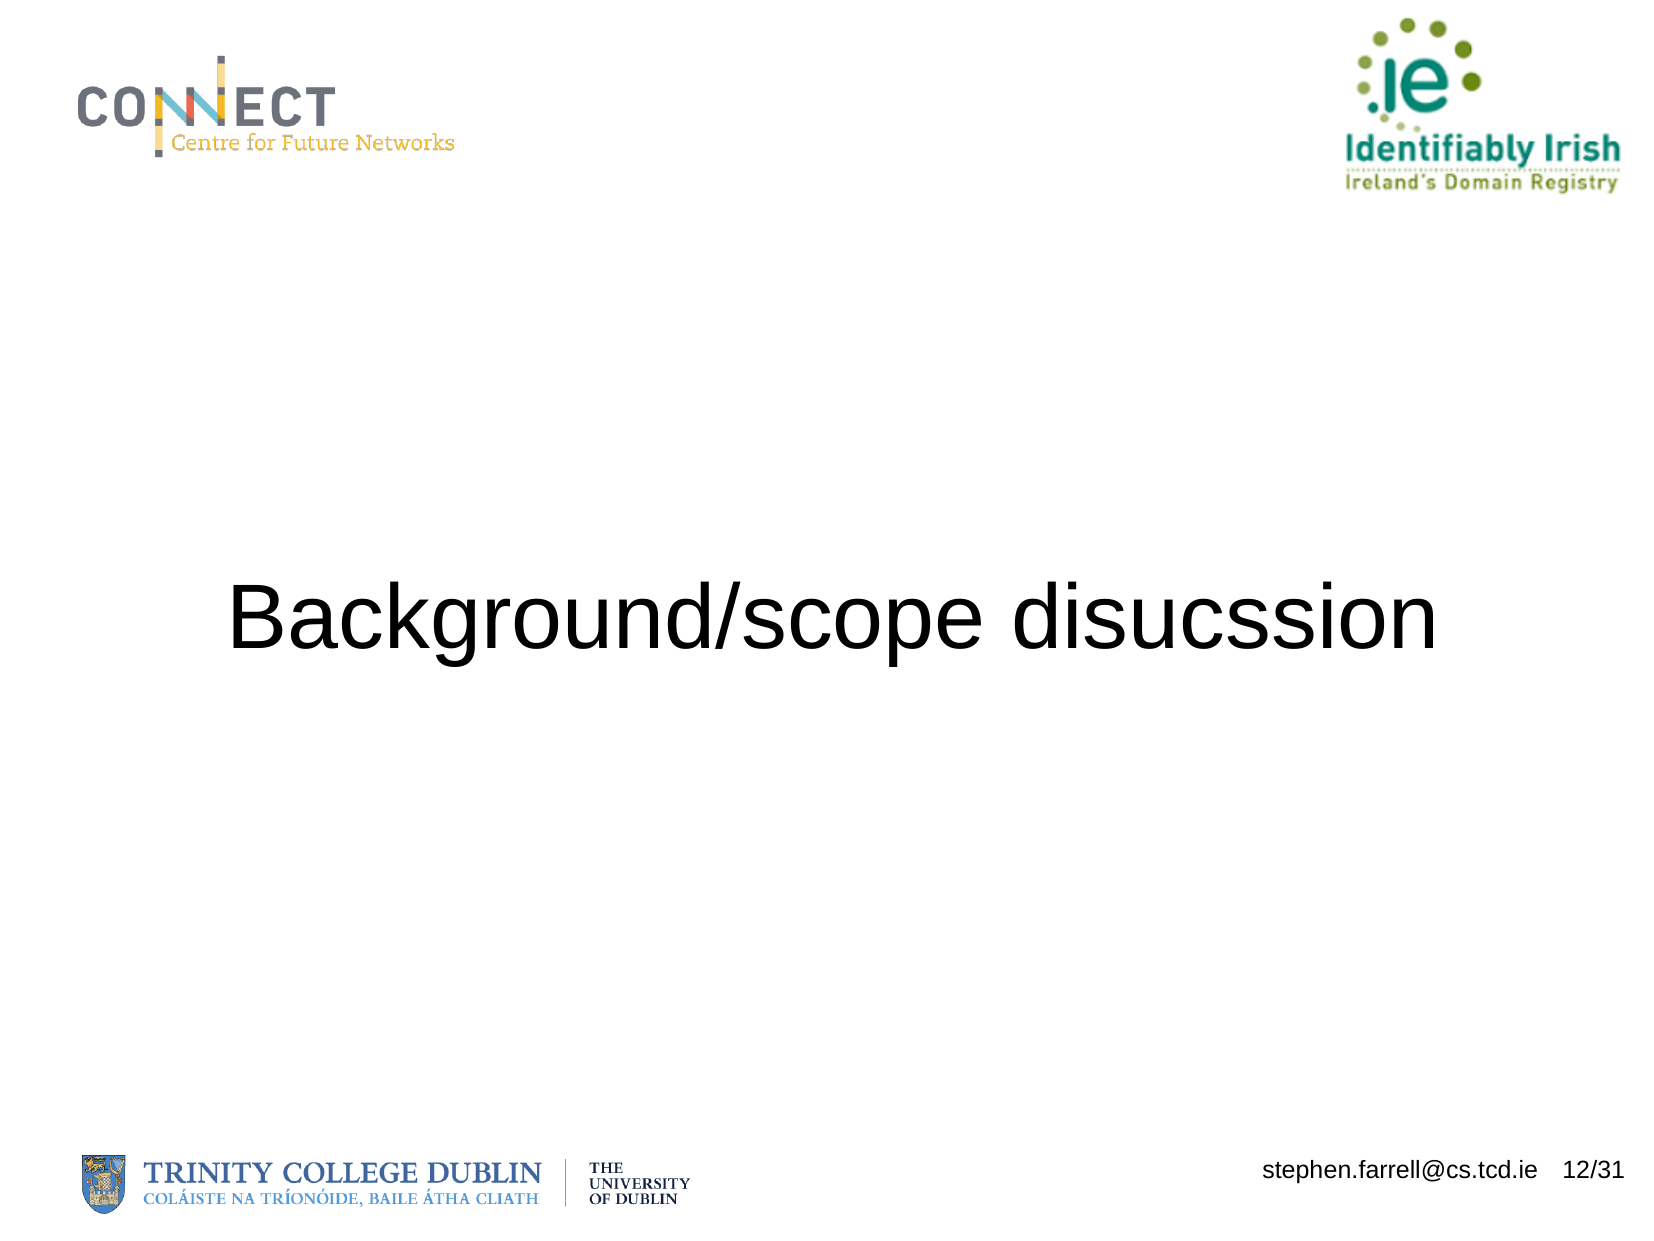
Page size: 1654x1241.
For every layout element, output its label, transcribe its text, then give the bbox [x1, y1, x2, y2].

picture [1345, 17, 1621, 196]
picture [82, 1155, 694, 1214]
text_box Background/scope disucssion [90, 313, 1579, 920]
picture [39, 17, 492, 196]
